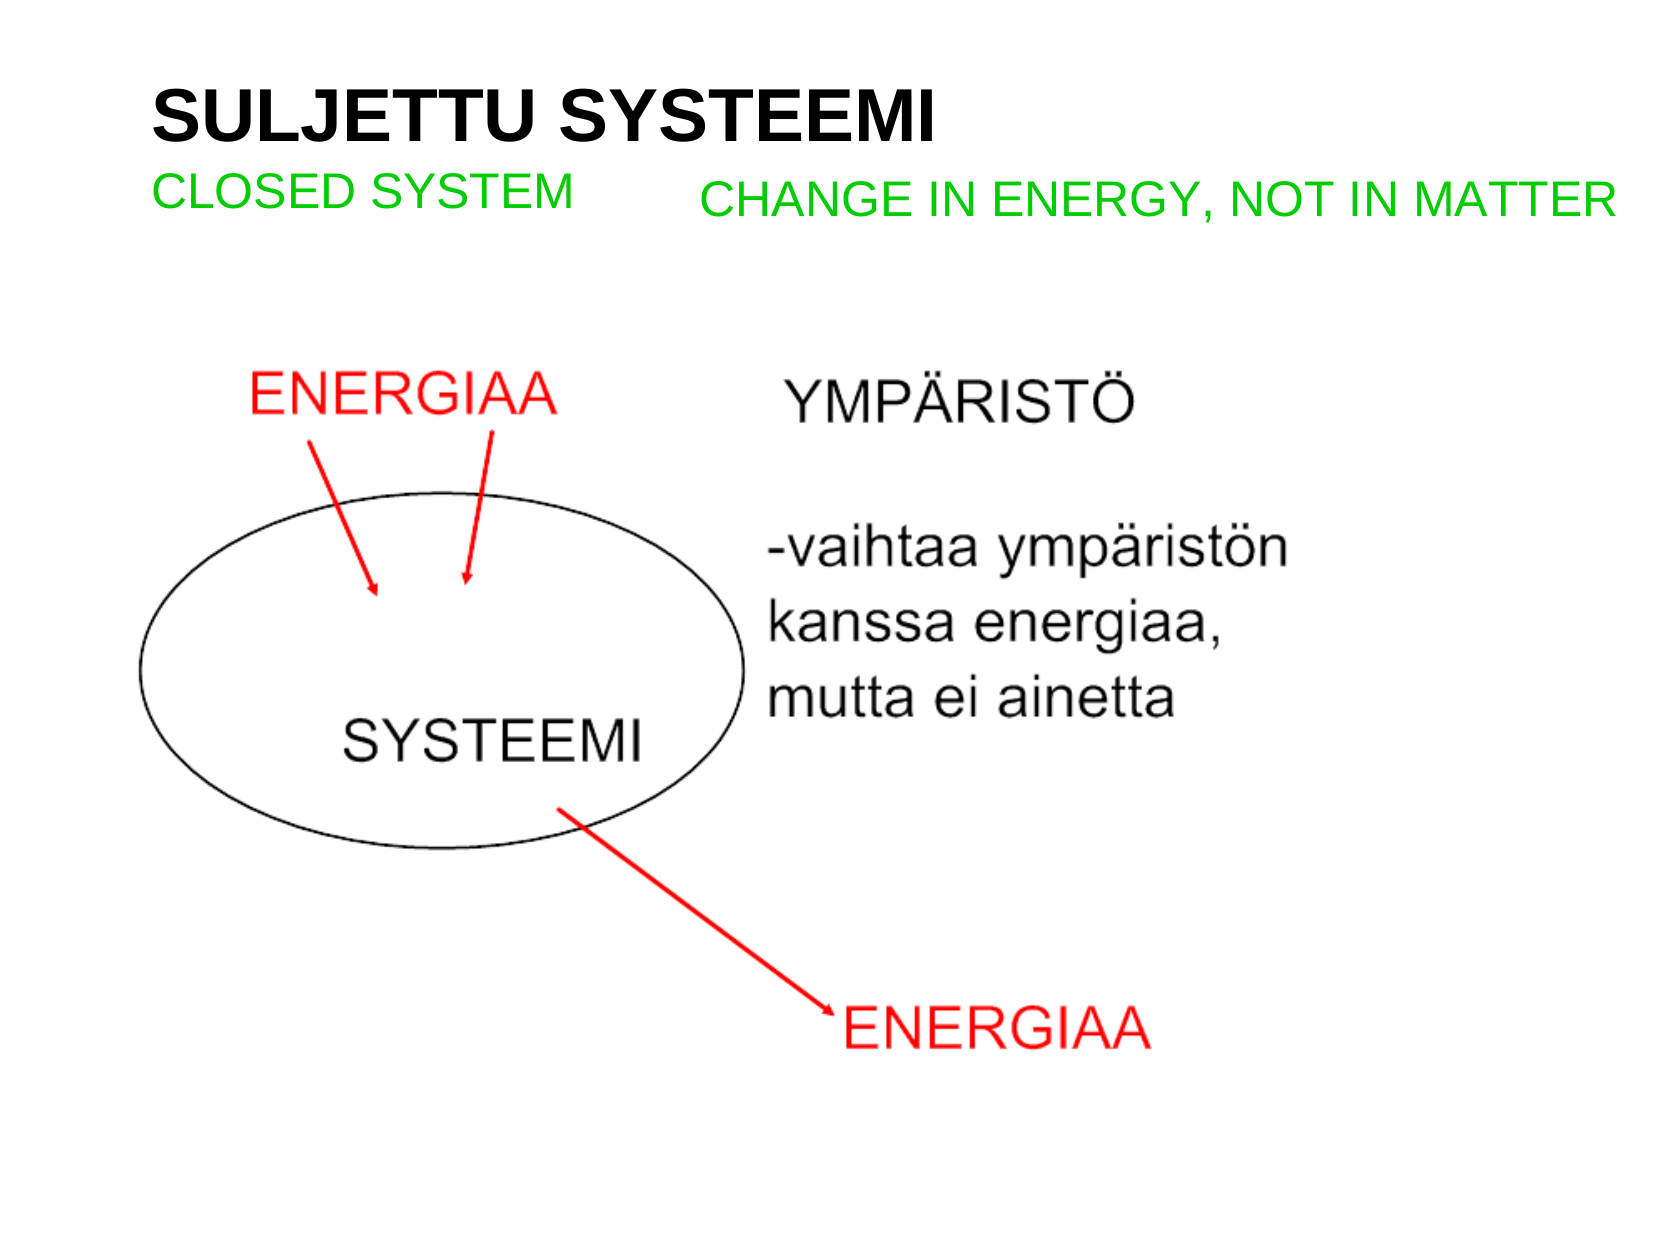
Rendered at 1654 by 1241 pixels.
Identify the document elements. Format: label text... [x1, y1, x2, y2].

picture [106, 281, 1419, 1111]
text_box SULJETTU SYSTEEMI CLOSED SYSTEM [136, 58, 1442, 164]
text_box CHANGE IN ENERGY, NOT IN MATTER [685, 163, 1634, 235]
